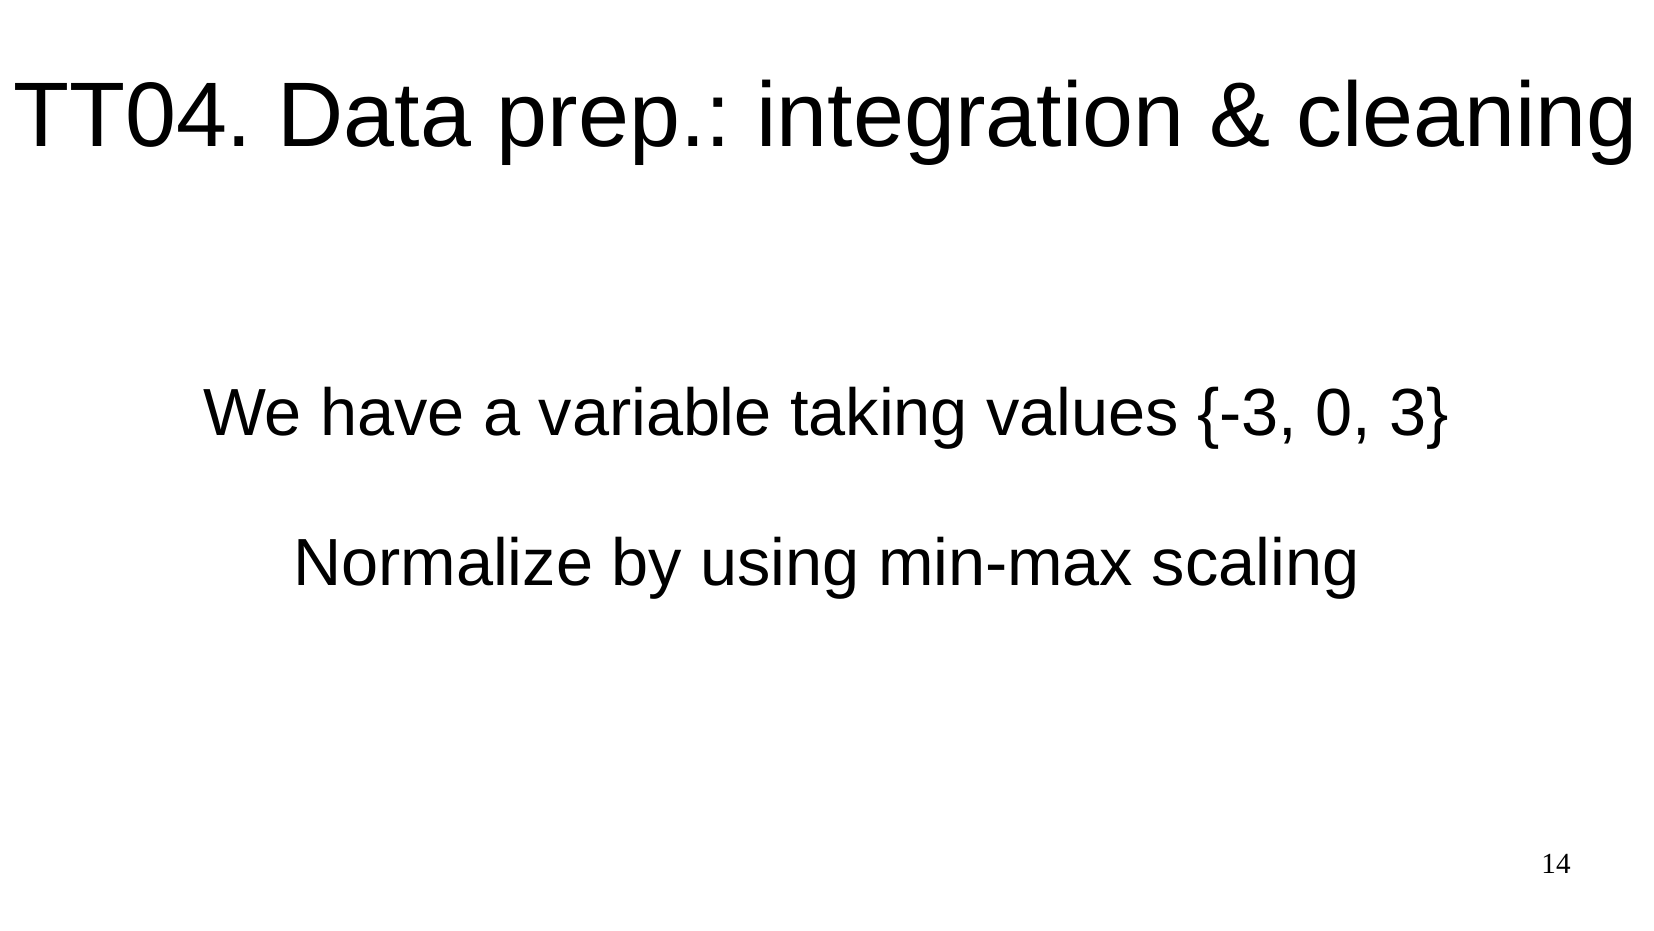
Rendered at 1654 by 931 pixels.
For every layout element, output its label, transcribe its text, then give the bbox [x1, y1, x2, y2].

title TT04. Data prep.: integration & cleaning [0, 12, 1654, 218]
subtitle We have a variable taking values {-3, 0, 3} Normalize by using min-max scaling [82, 218, 1571, 758]
